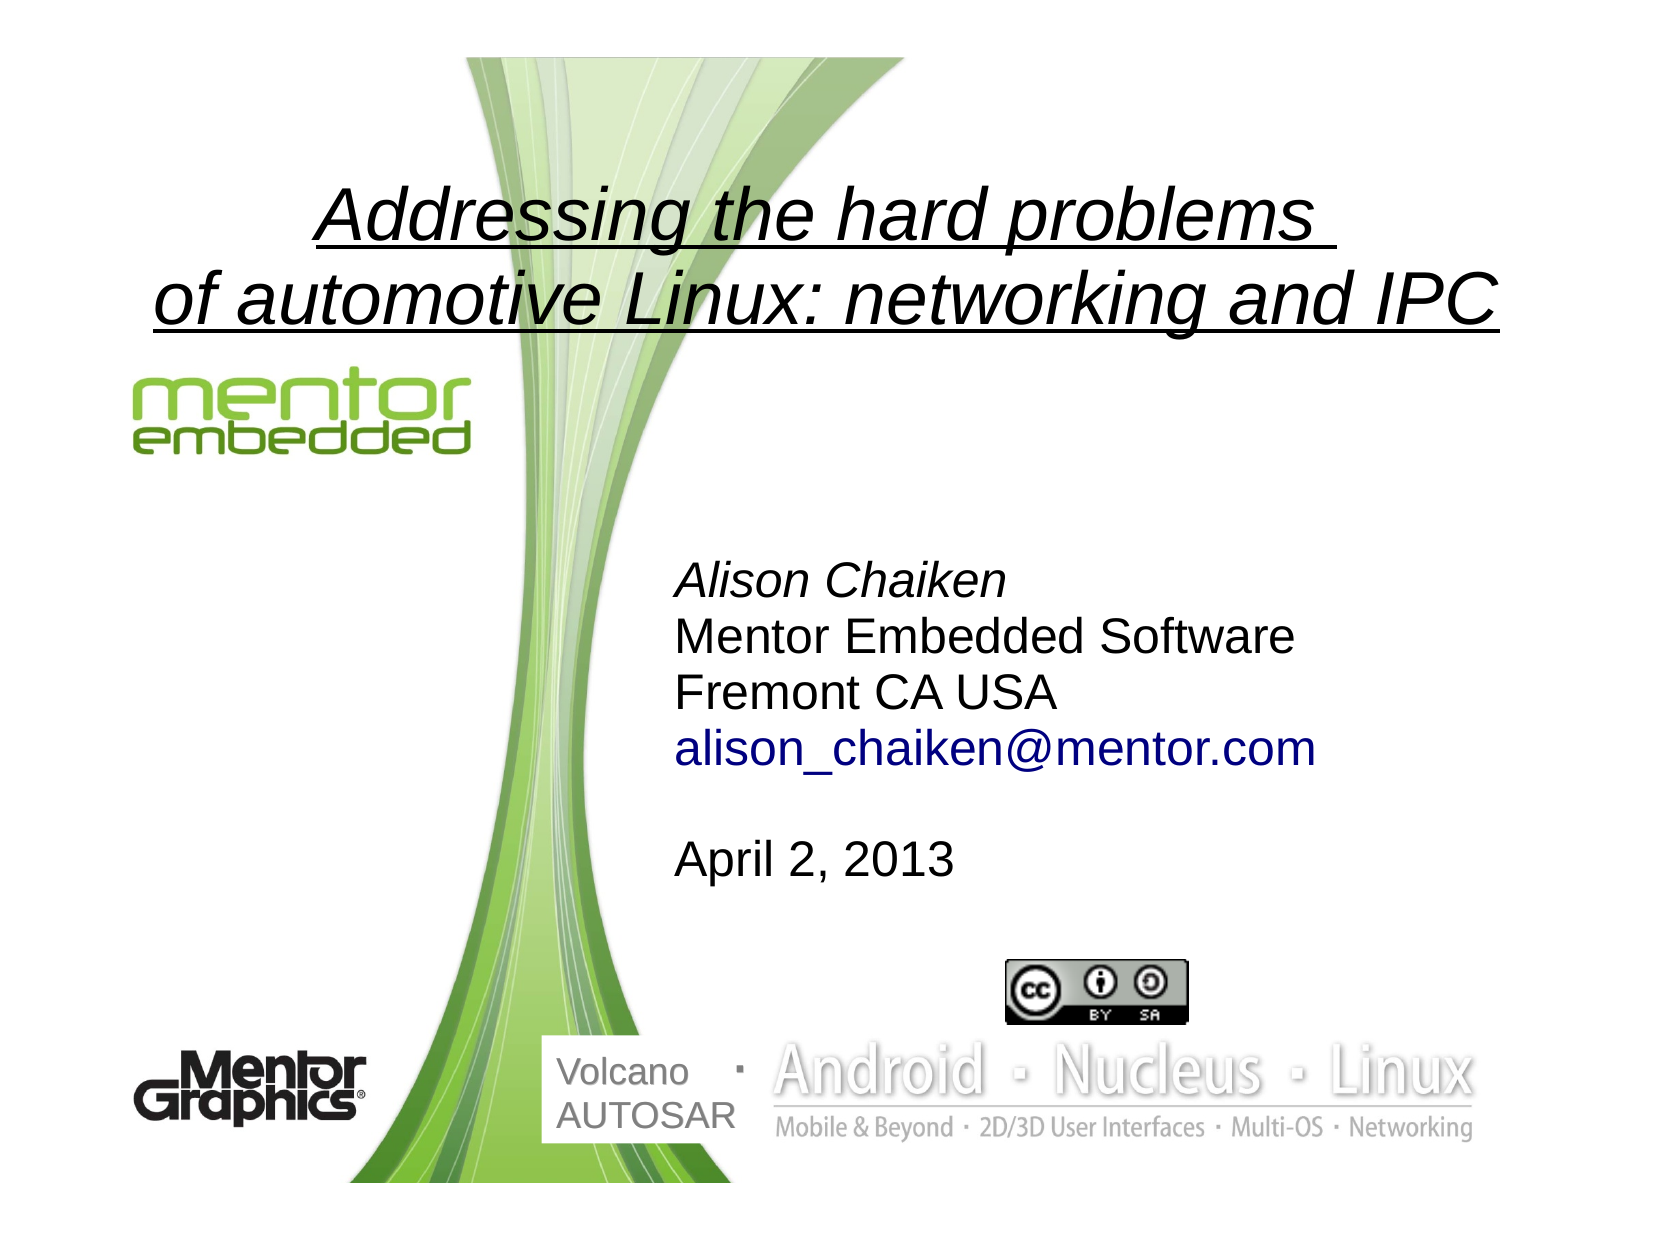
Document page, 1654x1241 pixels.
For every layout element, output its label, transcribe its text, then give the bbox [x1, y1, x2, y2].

title Addressing the hard problems of automotive Linux: networking and IPC [82, 152, 1571, 361]
picture [76, 57, 1577, 1183]
text_box Volcano · AUTOSAR [541, 1035, 763, 1144]
text_box Alison Chaiken Mentor Embedded Software Fremont CA USA alison_chaiken@mentor.com April 2, 2013 [660, 545, 1333, 895]
